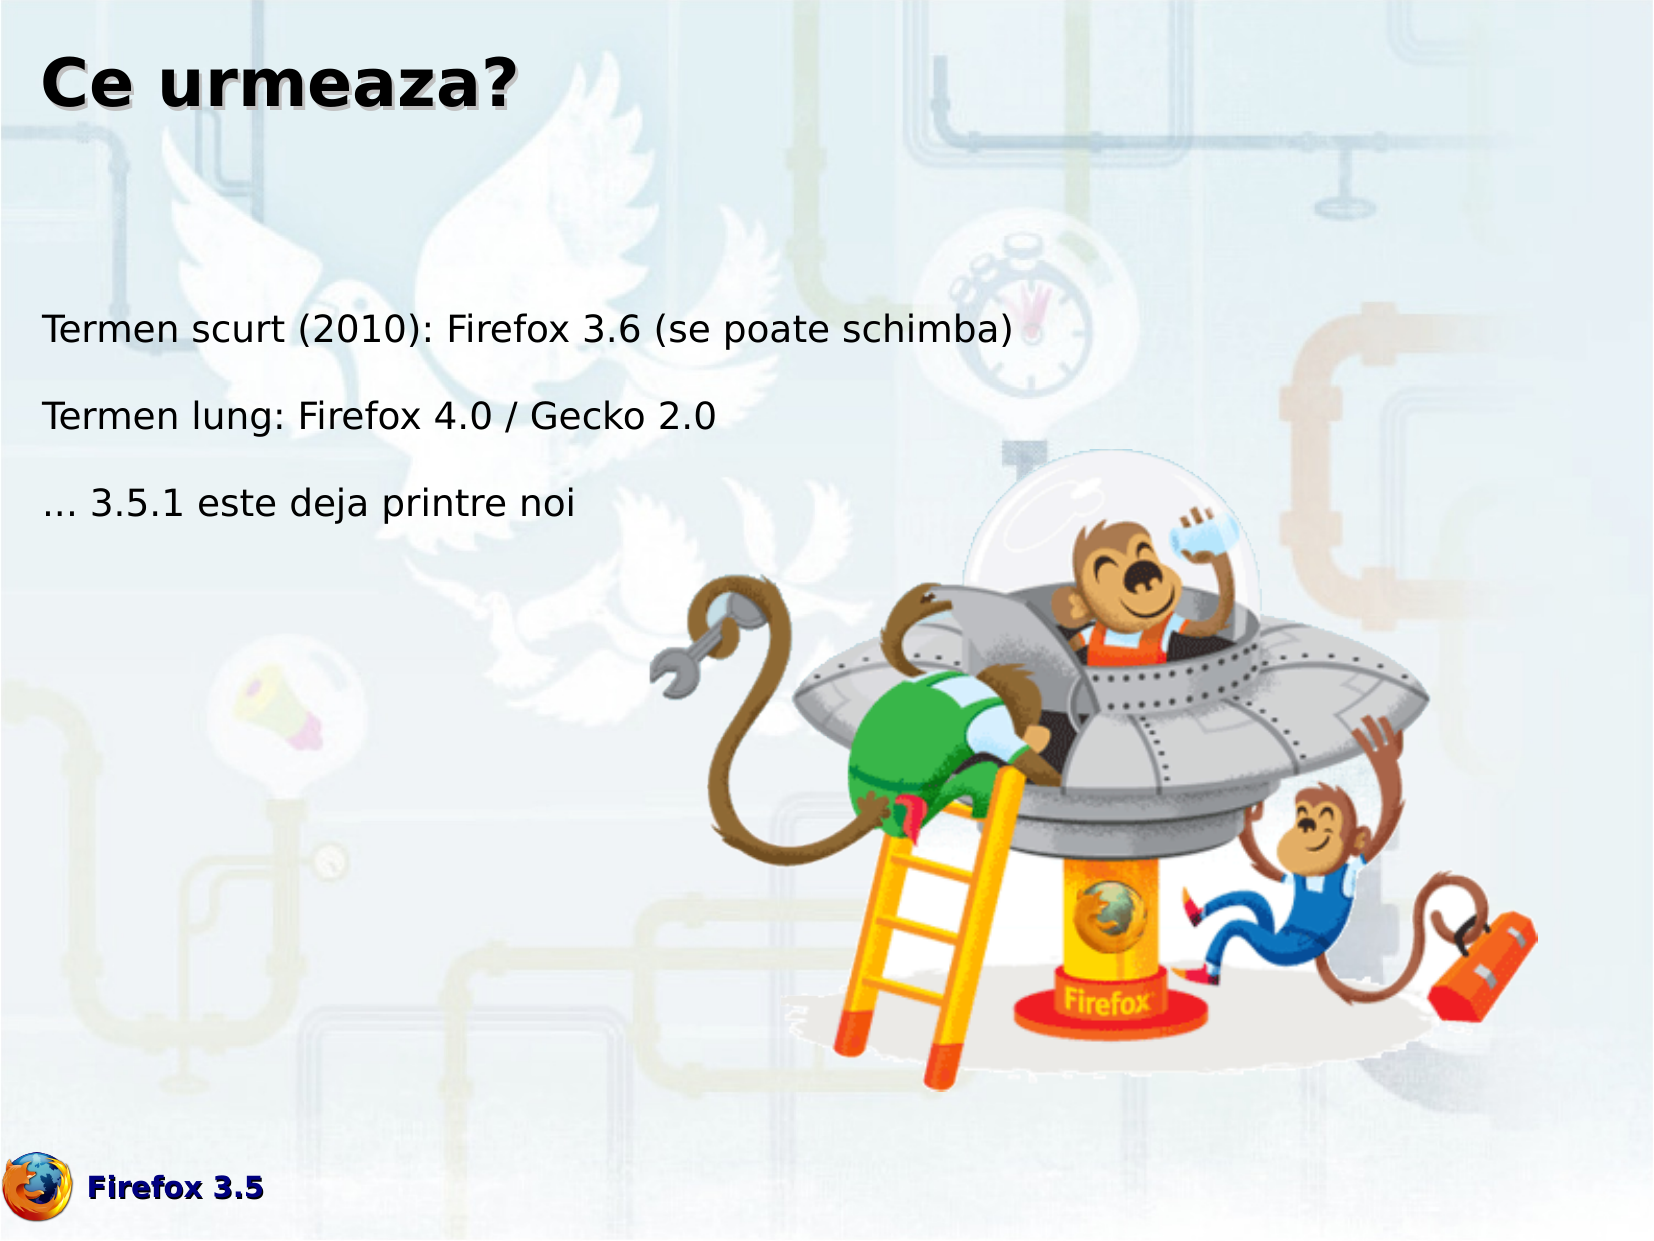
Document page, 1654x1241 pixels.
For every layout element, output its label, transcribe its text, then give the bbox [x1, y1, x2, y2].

picture [0, 0, 1654, 1241]
text_box Termen scurt (2010): Firefox 3.6 (se poate schimba) Termen lung: Firefox 4.0 / Gecko 2.0 ... 3.5.1 este deja printre noi [27, 300, 1032, 533]
text_box Ce urmeaza? [25, 37, 536, 131]
text_box Firefox 3.5 [71, 1163, 280, 1213]
